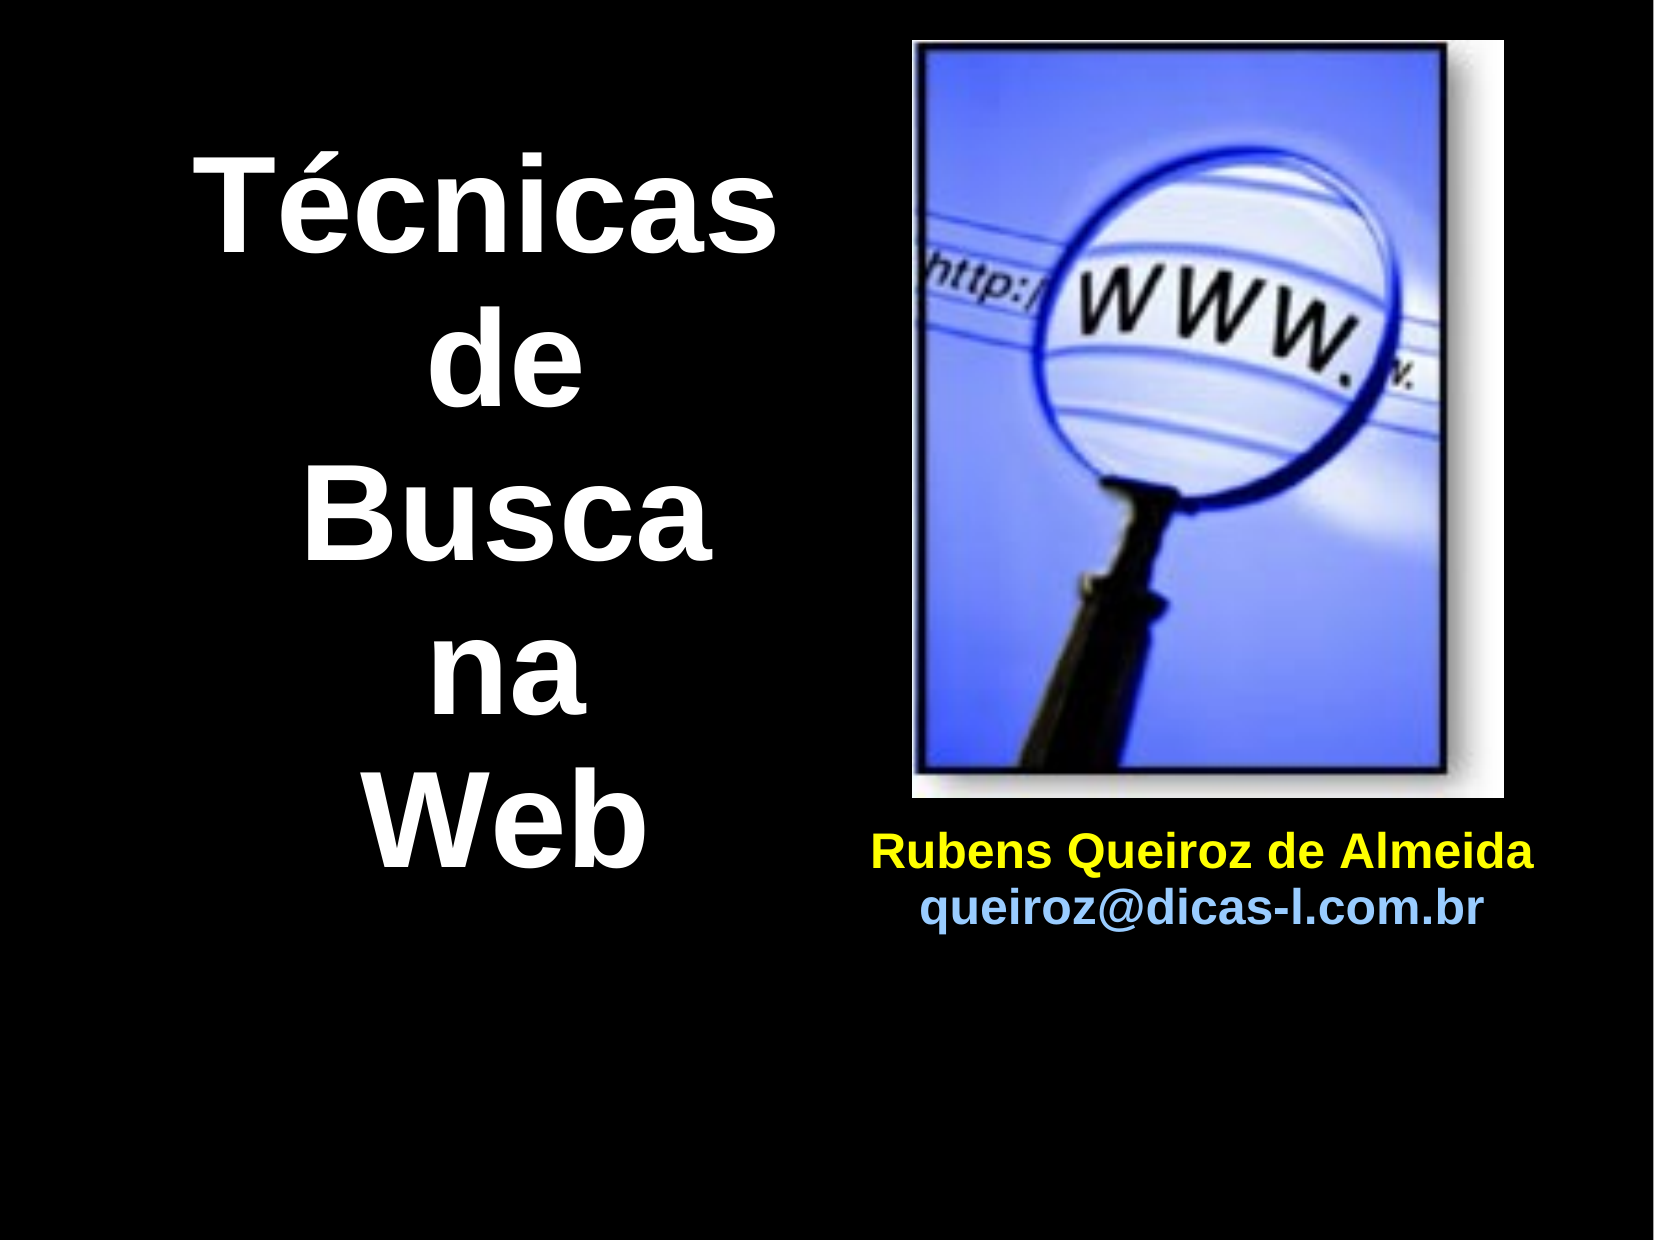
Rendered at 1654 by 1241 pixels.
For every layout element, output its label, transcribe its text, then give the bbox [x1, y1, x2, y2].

picture [912, 40, 1504, 798]
text_box Técnicas de Busca na Web [192, 128, 820, 1047]
text_box Rubens Queiroz de Almeida queiroz@dicas-l.com.br [870, 823, 1535, 1113]
